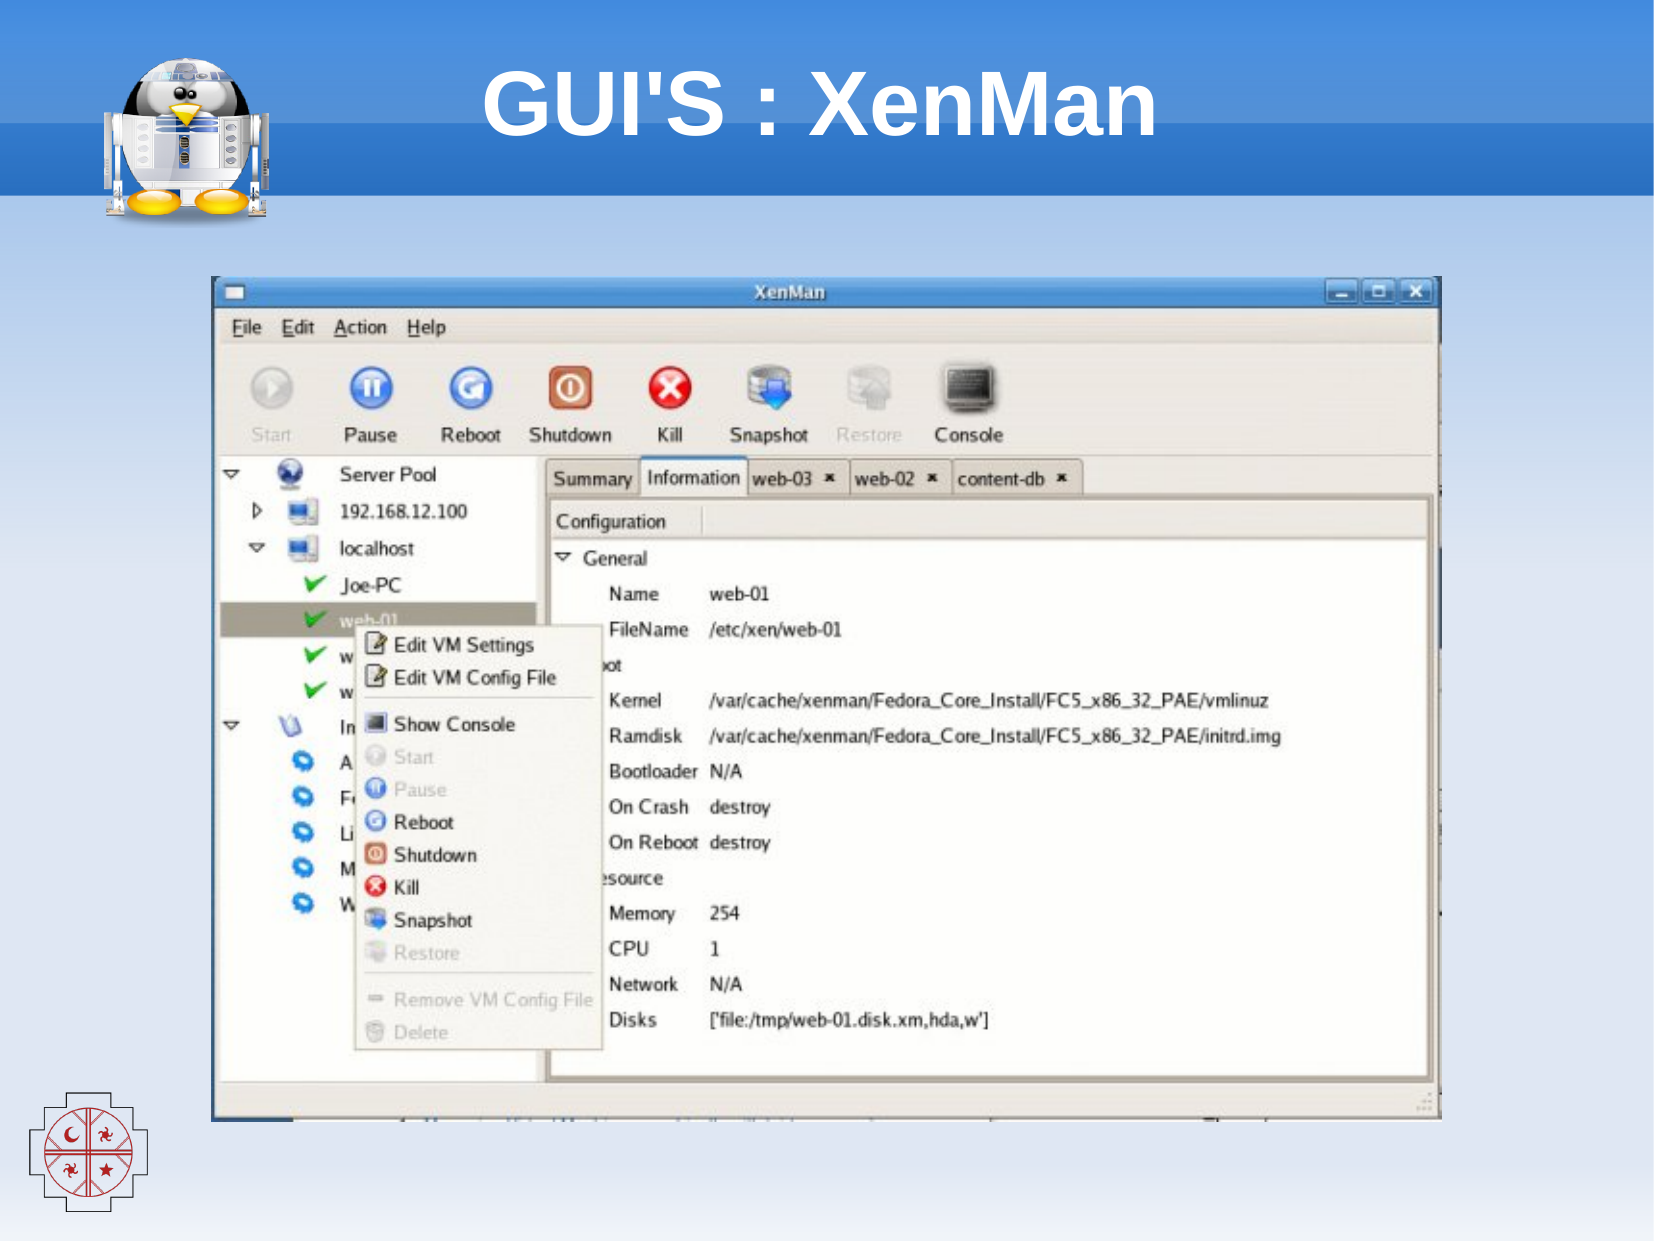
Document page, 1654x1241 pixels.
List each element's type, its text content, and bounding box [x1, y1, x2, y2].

picture [0, 0, 1654, 1241]
title GUI'S : XenMan [76, 7, 1565, 200]
